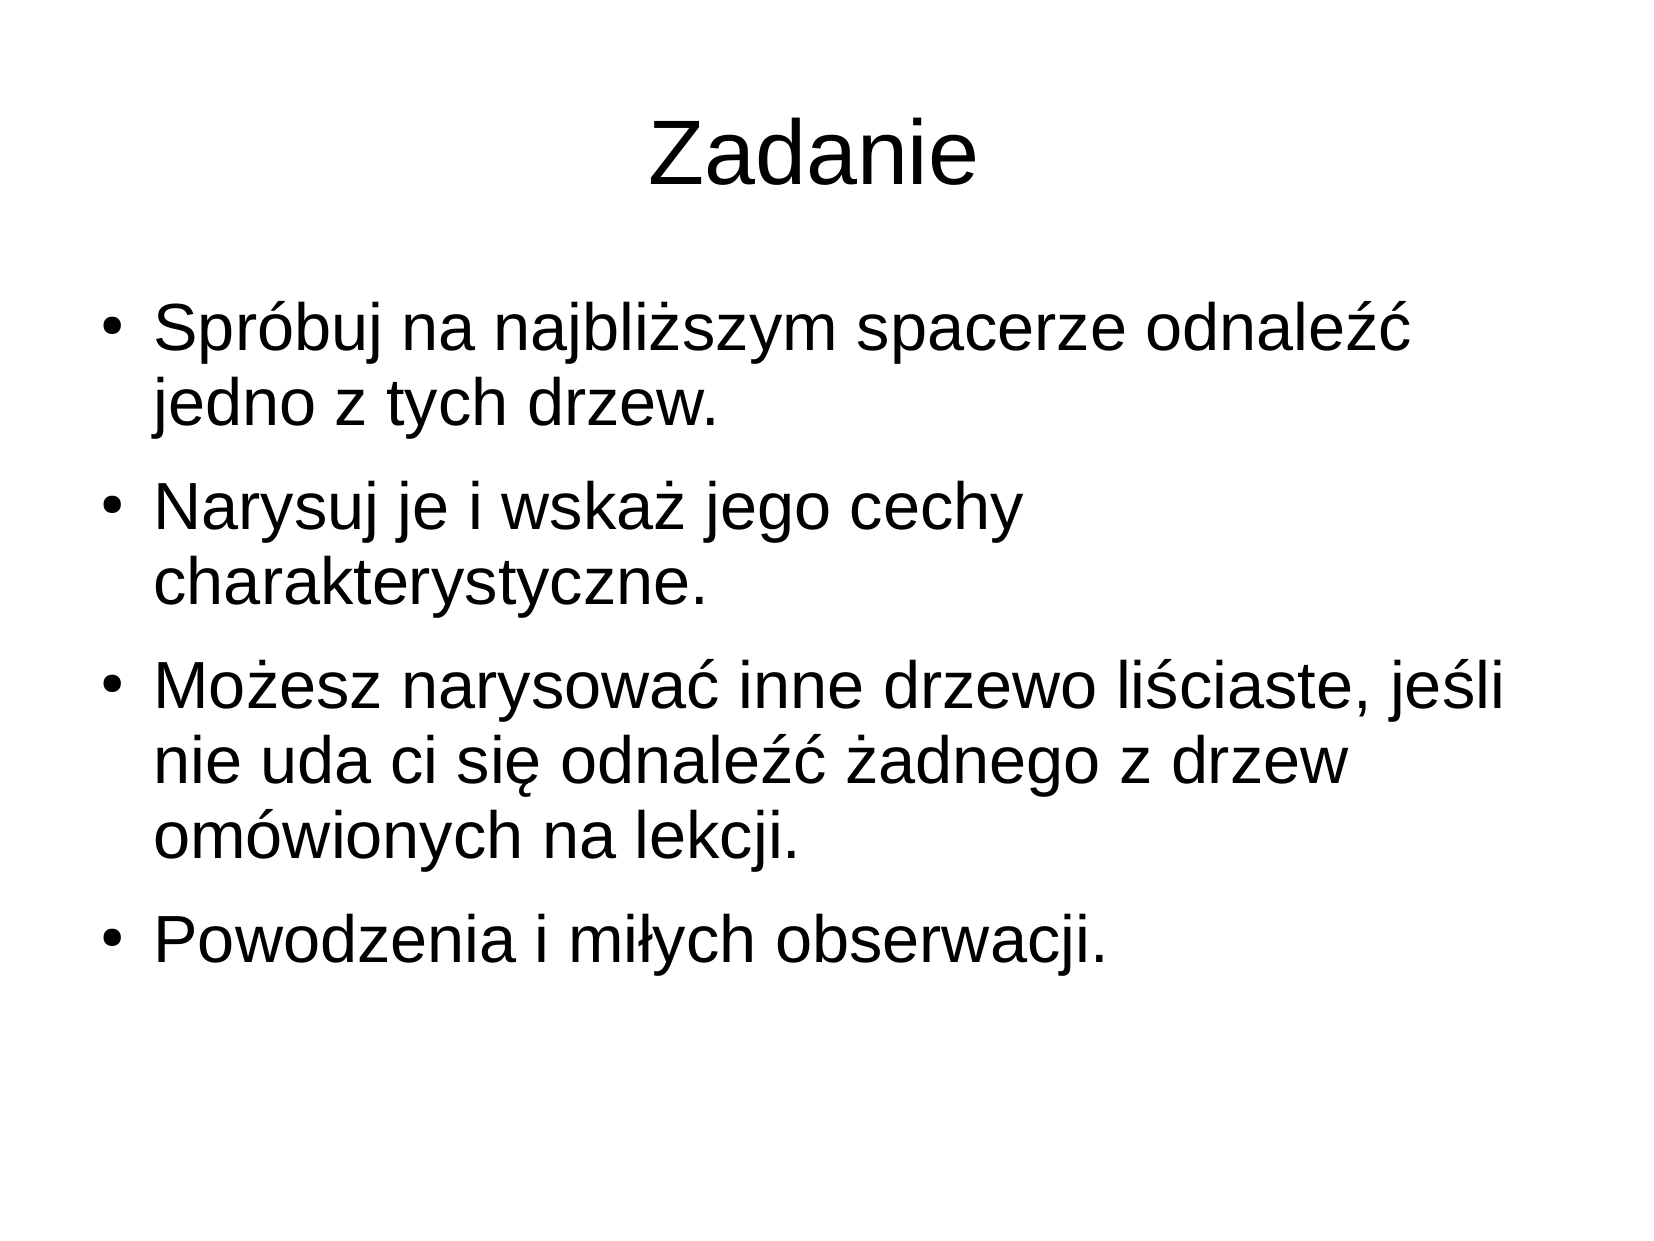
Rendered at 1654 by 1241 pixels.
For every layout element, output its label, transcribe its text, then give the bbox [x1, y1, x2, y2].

title Zadanie [82, 49, 1571, 257]
list Spróbuj na najbliższym spacerze odnaleźć jedno z tych drzew. Narysuj je i wskaż jego cechy charakterystyczne. Możesz narysować inne drzewo liściaste, jeśli nie uda ci się odnaleźć żadnego z drzew omówionych na lekcji. Powodzenia i miłych obserwacji. [82, 290, 1571, 1109]
